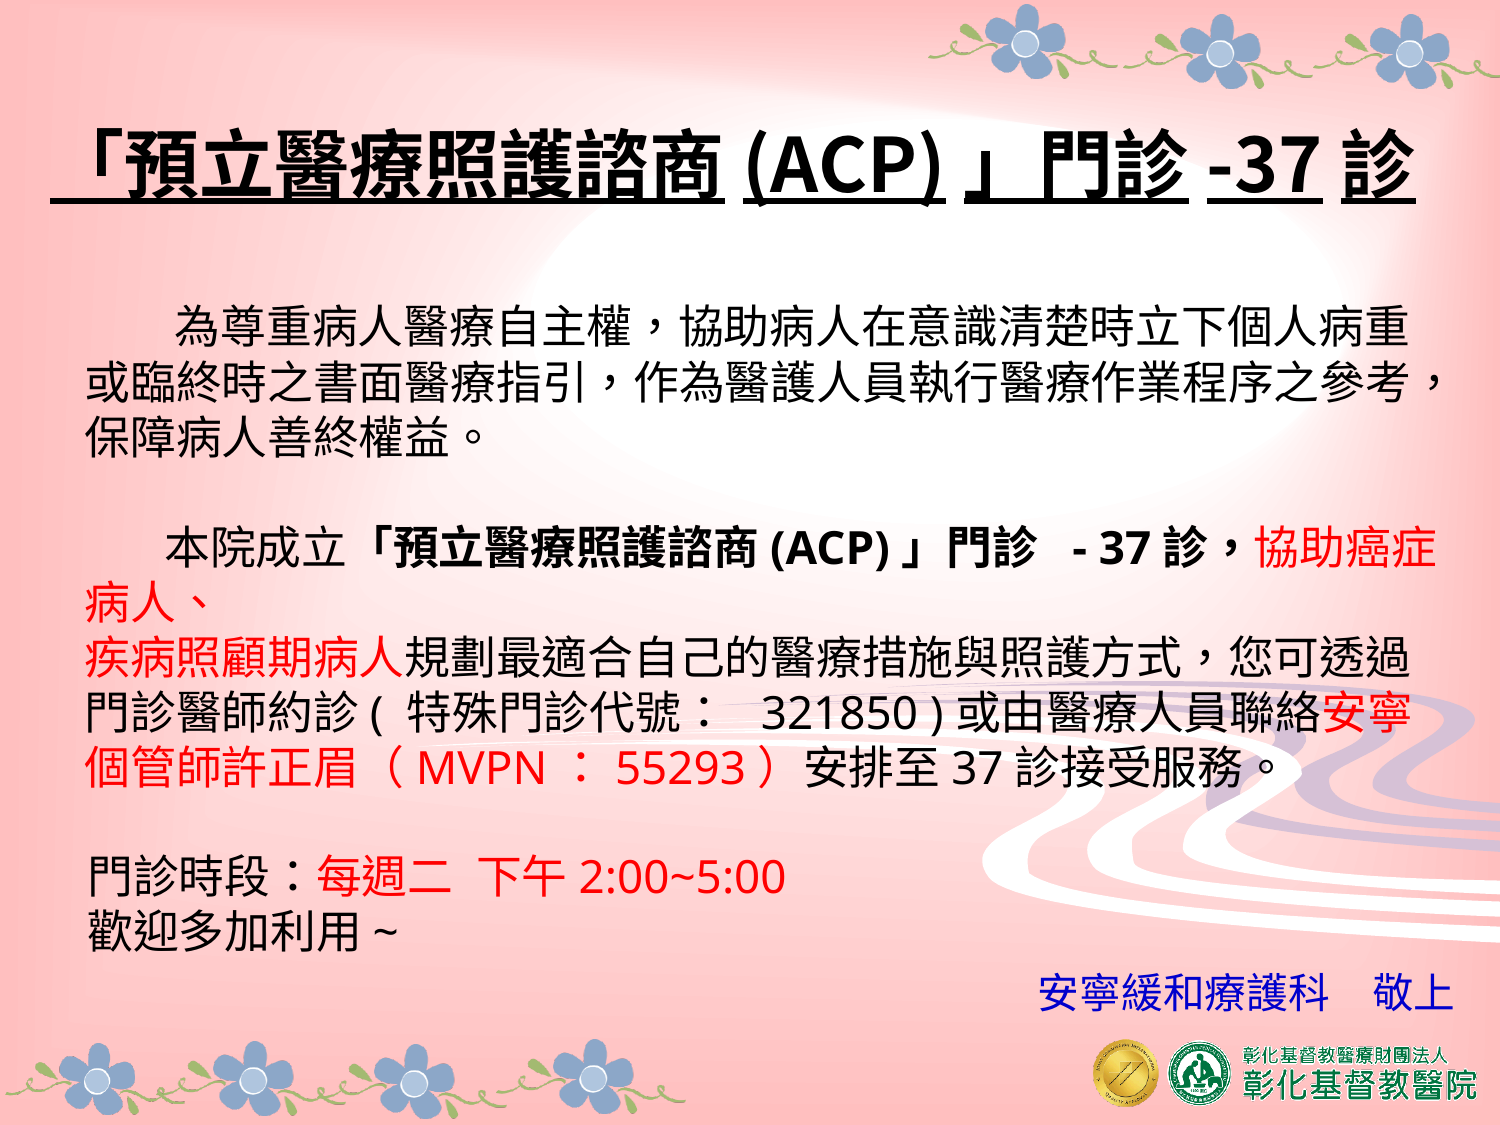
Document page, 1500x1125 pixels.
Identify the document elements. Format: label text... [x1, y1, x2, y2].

text_box 安寧緩和療護科 敬上 [1023, 928, 1500, 1055]
text_box 為尊重病人醫療自主權，協助病人在意識清楚時立下個人病重或臨終時之書面醫療指引，作為醫護人員執行醫療作業程序之參考，保障病人善終權益。 本院成立「預立醫療照護諮商(ACP)」門診 - 37診，協助癌症病人、 疾病照顧期病人規劃最適合自己的醫療措施與照護方式，您可透過門診醫師約診( 特殊門診代號： 321850 )或由醫療人員聯絡安寧個管師許正眉（MVPN：55293）安排至37診接受服務。 [69, 273, 1457, 811]
text_box 門診時段：每週二 下午2:00~5:00 歡迎多加利用~ [72, 843, 1050, 962]
title 「預立醫療照護諮商(ACP)」門診-37診 [30, 58, 1436, 267]
picture [0, 0, 1500, 1125]
